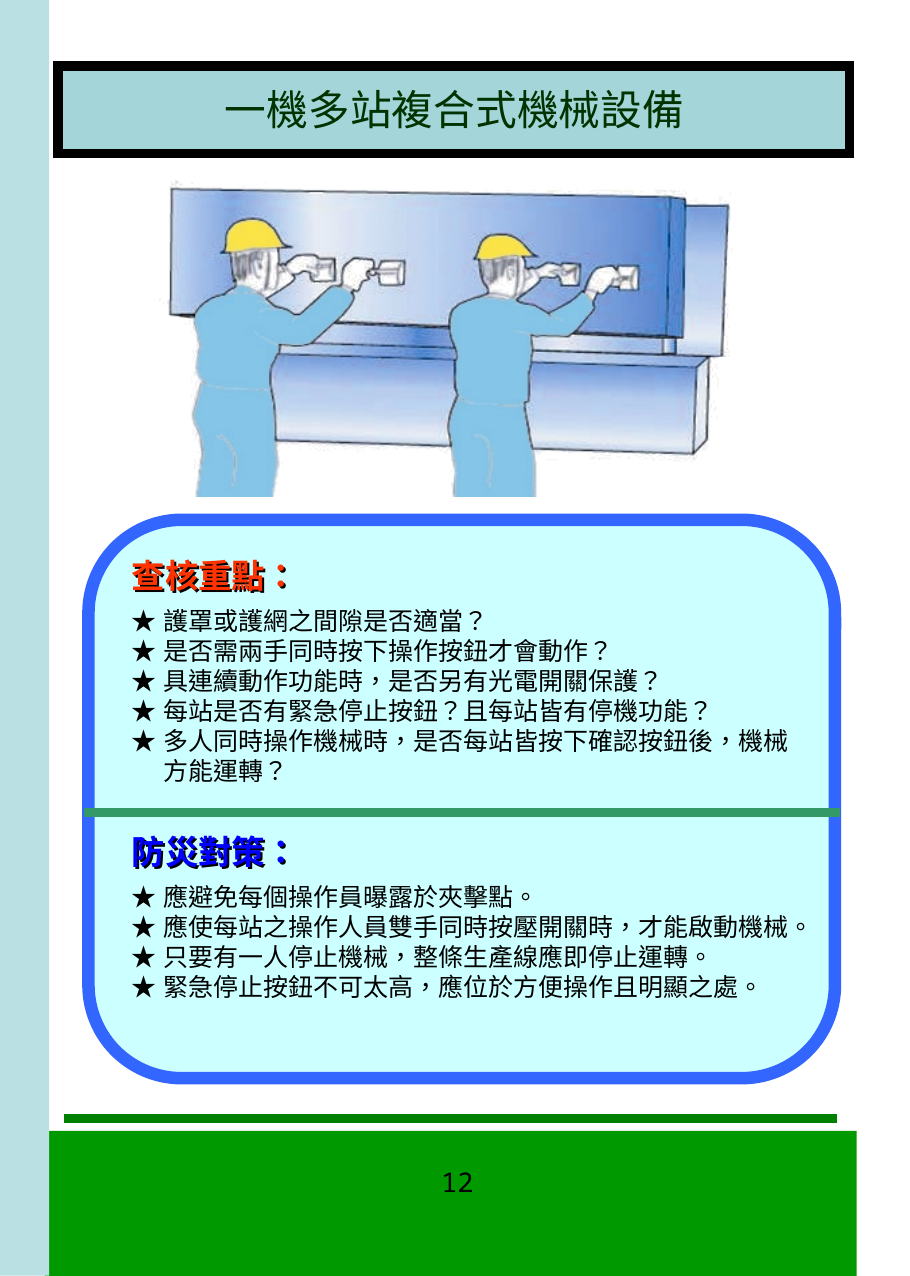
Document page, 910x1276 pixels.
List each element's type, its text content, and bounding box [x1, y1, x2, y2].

text_box 12 [422, 1157, 493, 1207]
text_box [0, 0, 50, 1276]
picture [159, 169, 762, 497]
text_box 查核重點： ★ 護罩或護網之間隙是否適當？ ★ 是否需兩手同時按下操作按鈕才會動作？ ★ 具連續動作功能時，是否另有光電開關保護？ ★ 每站是否有緊急停止按鈕？且每站皆有停機功能？ ★ 多人同時操作機械時，是否每站皆按下確認按鈕後，機械方能運轉？ 防災對策： ★ 應避免每個操作員曝露於夾擊點。 ★ 應使每站之操作人員雙手同時按壓開關時，才能啟動機械。 ★ 只要有一人停止機械，整條生產線應即停止運轉。 ★ 緊急停止按鈕不可太高，應位於方便操作且明顯之處。 [88, 519, 835, 808]
text_box 一機多站複合式機械設備 [197, 75, 712, 142]
text_box 查核重點： ★ 護罩或護網之間隙是否適當？ ★ 是否需兩手同時按下操作按鈕才會動作？ ★ 具連續動作功能時，是否另有光電開關保護？ ★ 每站是否有緊急停止按鈕？且每站皆有停機功能？ ★ 多人同時操作機械時，是否每站皆按下確認按鈕後，機械方能運轉？ 防災對策： ★ 應避免每個操作員曝露於夾擊點。 ★ 應使每站之操作人員雙手同時按壓開關時，才能啟動機械。 ★ 只要有一人停止機械，整條生產線應即停止運轉。 ★ 緊急停止按鈕不可太高，應位於方便操作且明顯之處。 [88, 817, 835, 1079]
